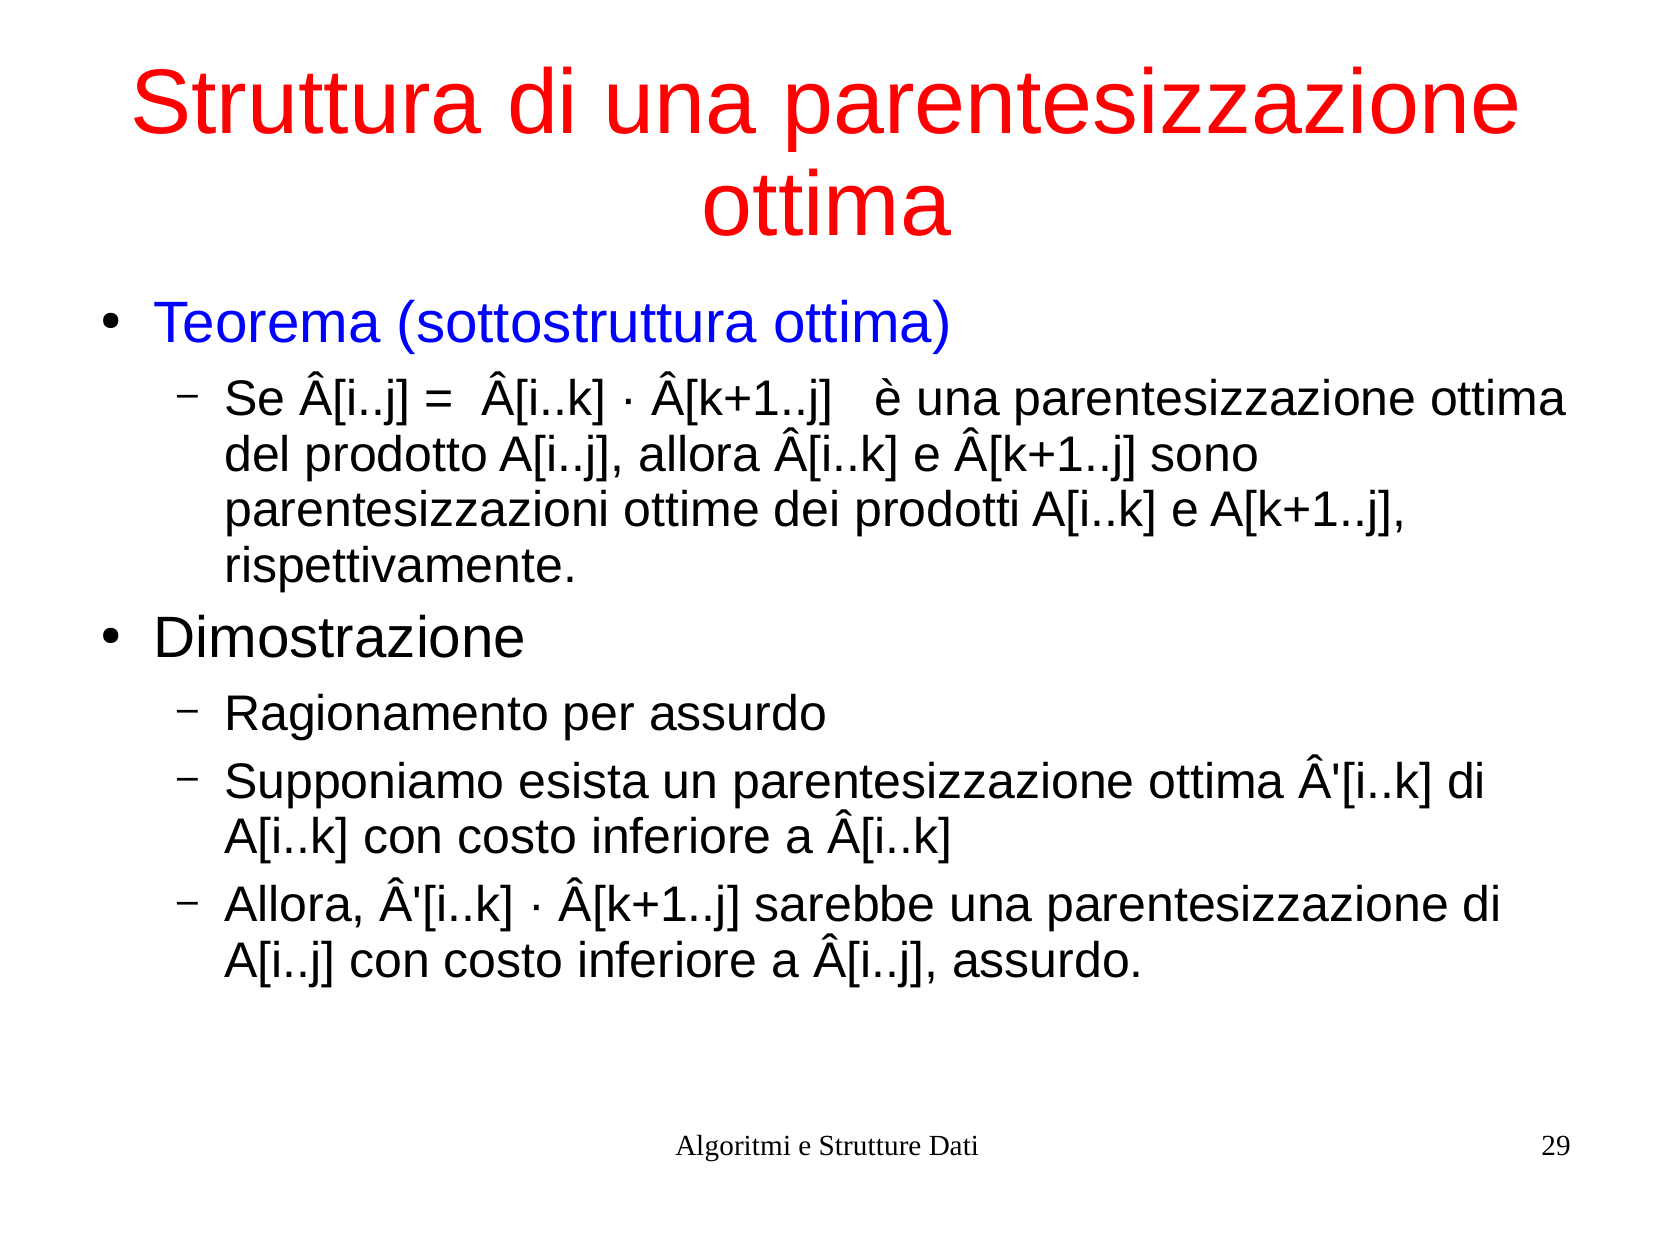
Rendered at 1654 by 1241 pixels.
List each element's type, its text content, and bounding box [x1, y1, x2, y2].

list Teorema (sottostruttura ottima) Se Â[i..j] = Â[i..k] · Â[k+1..j] è una parentesizzazione ottima del prodotto A[i..j], allora Â[i..k] e Â[k+1..j] sono parentesizzazioni ottime dei prodotti A[i..k] e A[k+1..j], rispettivamente. Dimostrazione Ragionamento per assurdo Supponiamo esista un parentesizzazione ottima Â'[i..k] di A[i..k] con costo inferiore a Â[i..k] Allora, Â'[i..k] · Â[k+1..j] sarebbe una parentesizzazione di A[i..j] con costo inferiore a Â[i..j], assurdo. [82, 290, 1571, 988]
title Struttura di una parentesizzazione ottima [82, 49, 1571, 257]
